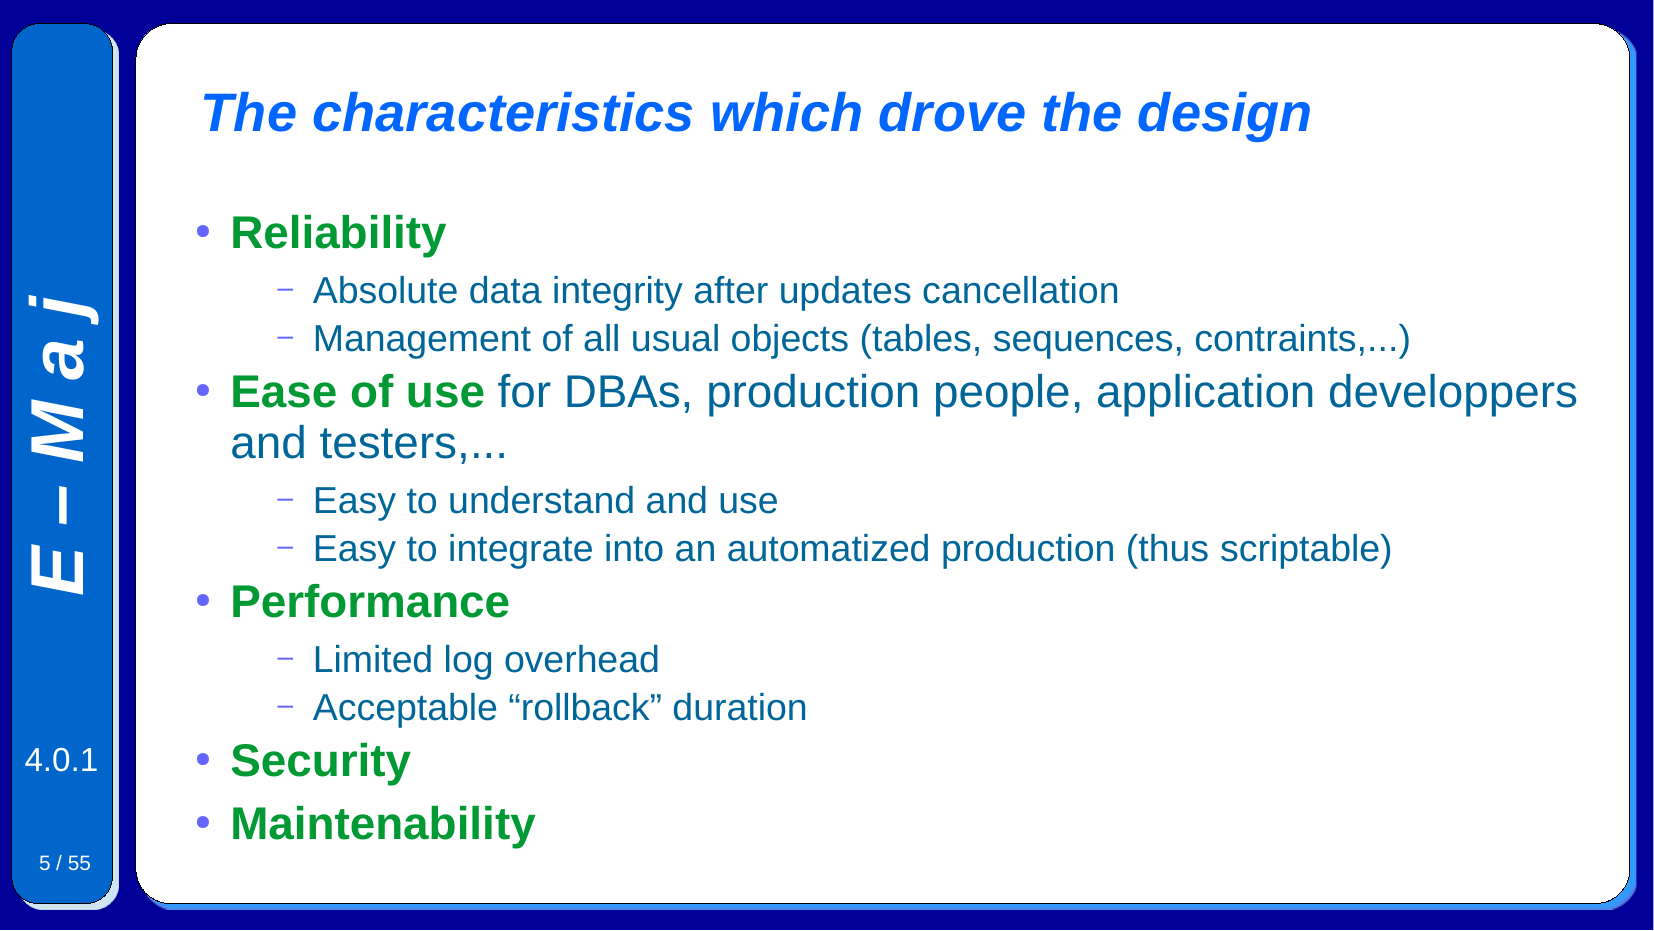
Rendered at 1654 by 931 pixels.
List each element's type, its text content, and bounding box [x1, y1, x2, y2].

list Reliability Absolute data integrity after updates cancellation Management of all usual objects (tables, sequences, contraints,...) Ease of use for DBAs, production people, application developpers and testers,... Easy to understand and use Easy to integrate into an automatized production (thus scriptable) Performance Limited log overhead Acceptable “rollback” duration Security Maintenability [177, 206, 1587, 849]
title The characteristics which drove the design [200, 34, 1575, 191]
